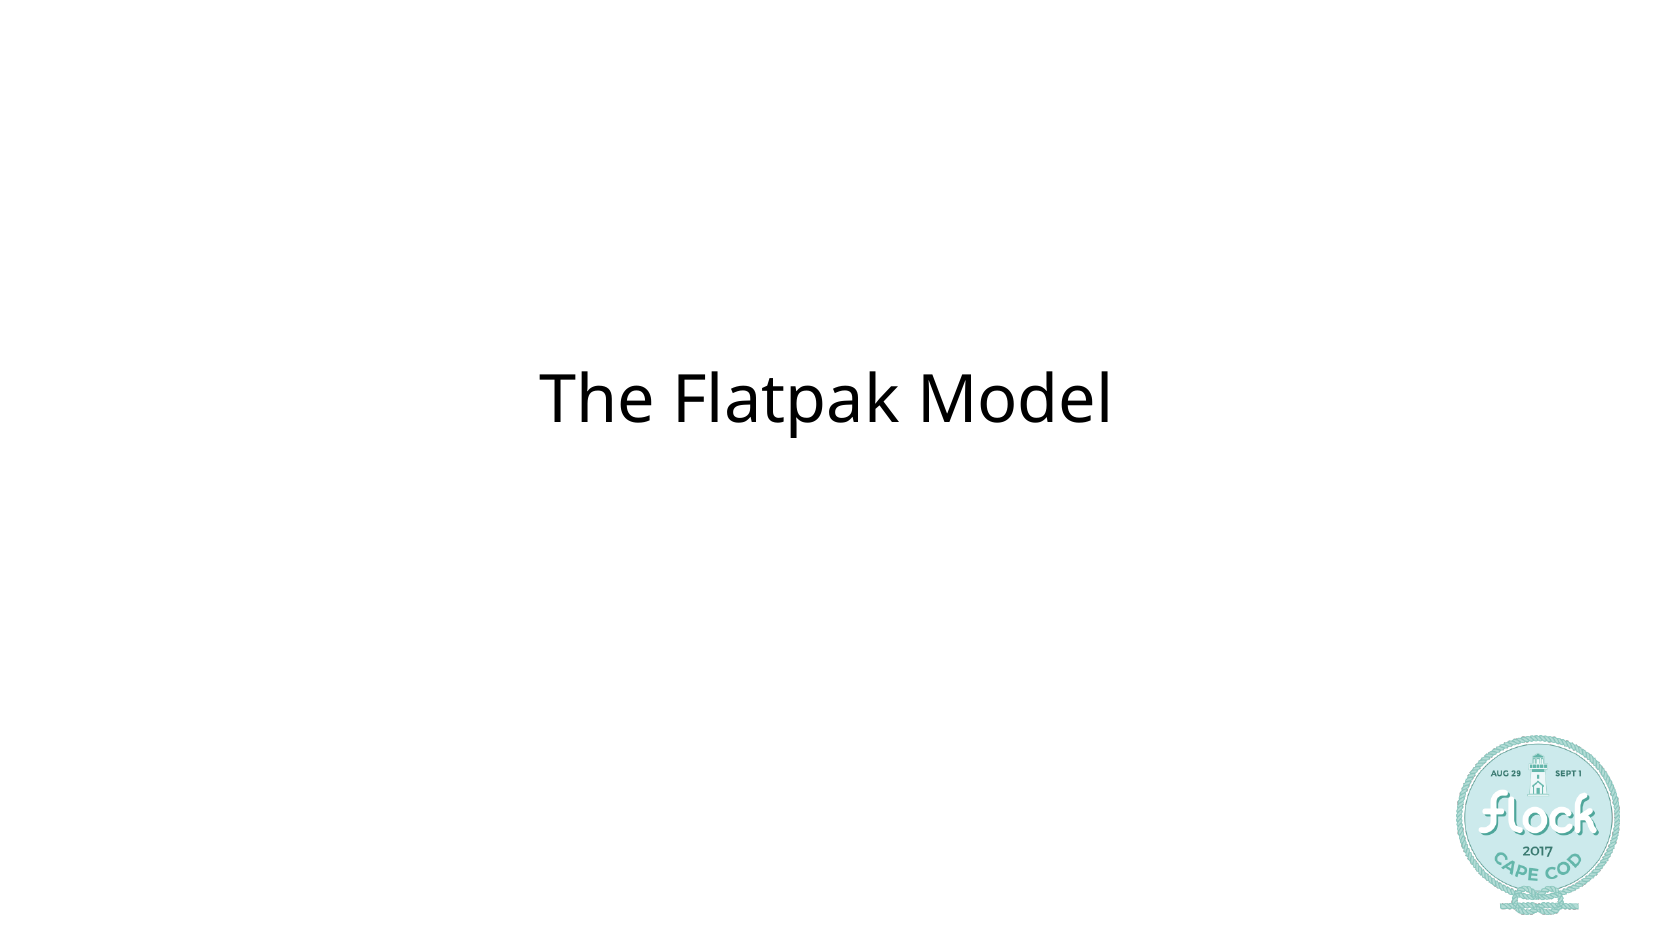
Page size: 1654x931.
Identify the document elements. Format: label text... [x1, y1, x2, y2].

subtitle The Flatpak Model [82, 37, 1571, 758]
picture [1456, 735, 1620, 915]
